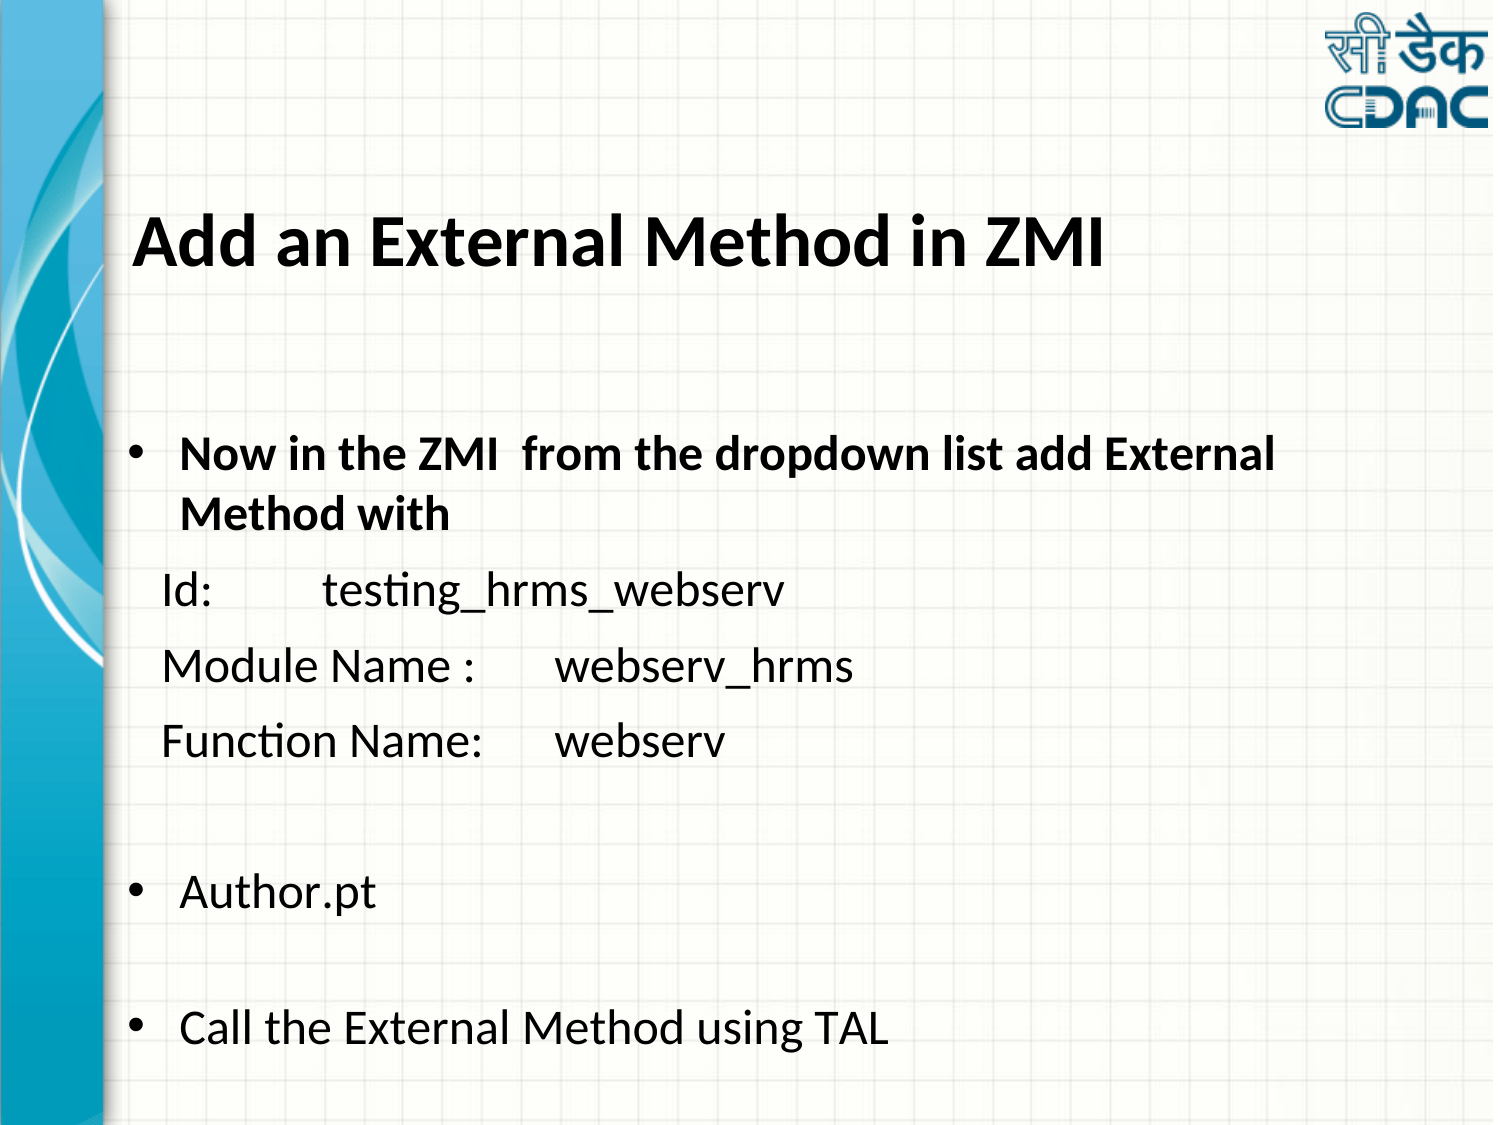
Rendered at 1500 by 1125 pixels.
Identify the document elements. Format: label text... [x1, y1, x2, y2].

text_box Now in the ZMI from the dropdown list add External Method with Id: testing_hrms_webserv Module Name : webserv_hrms Function Name: webserv Author.pt Call the External Method using TAL [112, 413, 1463, 1005]
picture [0, 0, 1493, 1125]
